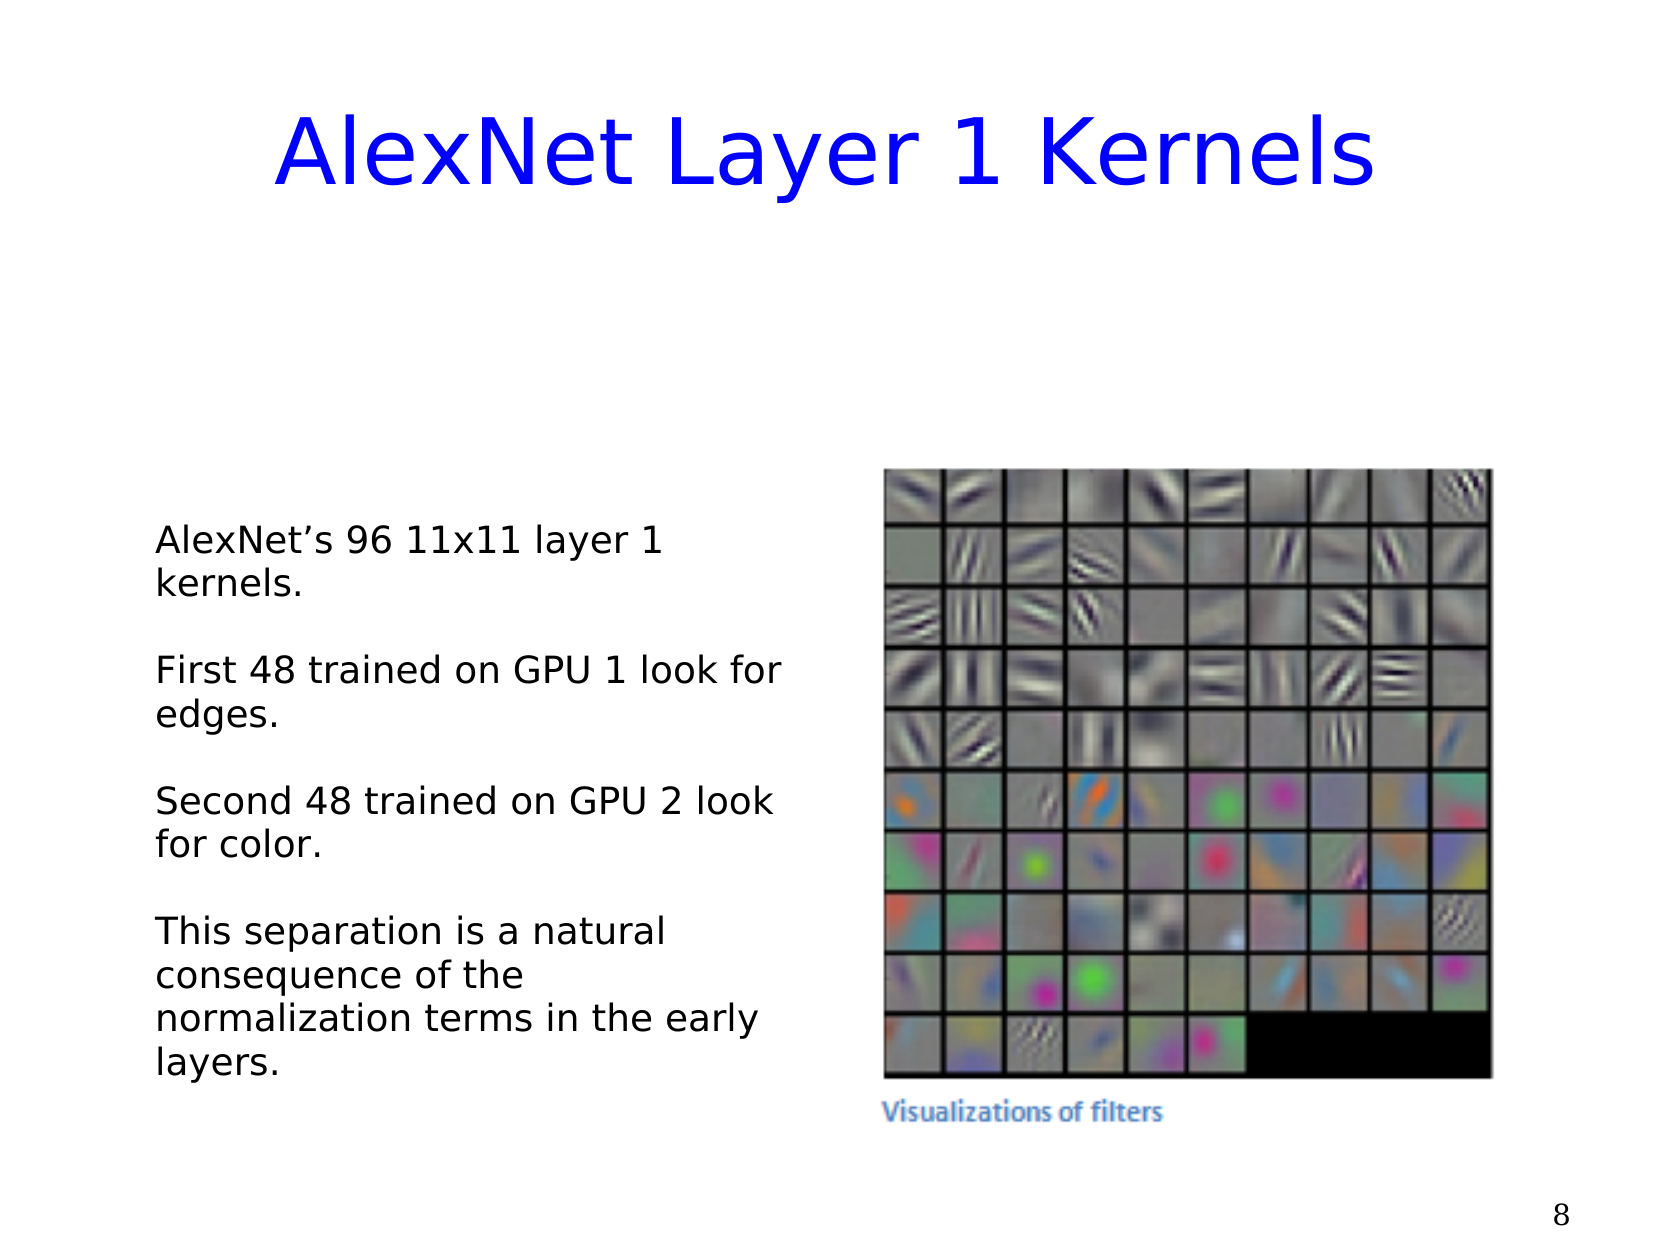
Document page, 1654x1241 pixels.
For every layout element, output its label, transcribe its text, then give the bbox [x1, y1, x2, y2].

title AlexNet Layer 1 Kernels [82, 49, 1571, 257]
text_box AlexNet’s 96 11x11 layer 1 kernels. First 48 trained on GPU 1 look for edges. Second 48 trained on GPU 2 look for color. This separation is a natural consequence of the normalization terms in the early layers. [140, 510, 798, 1173]
picture [862, 452, 1542, 1150]
